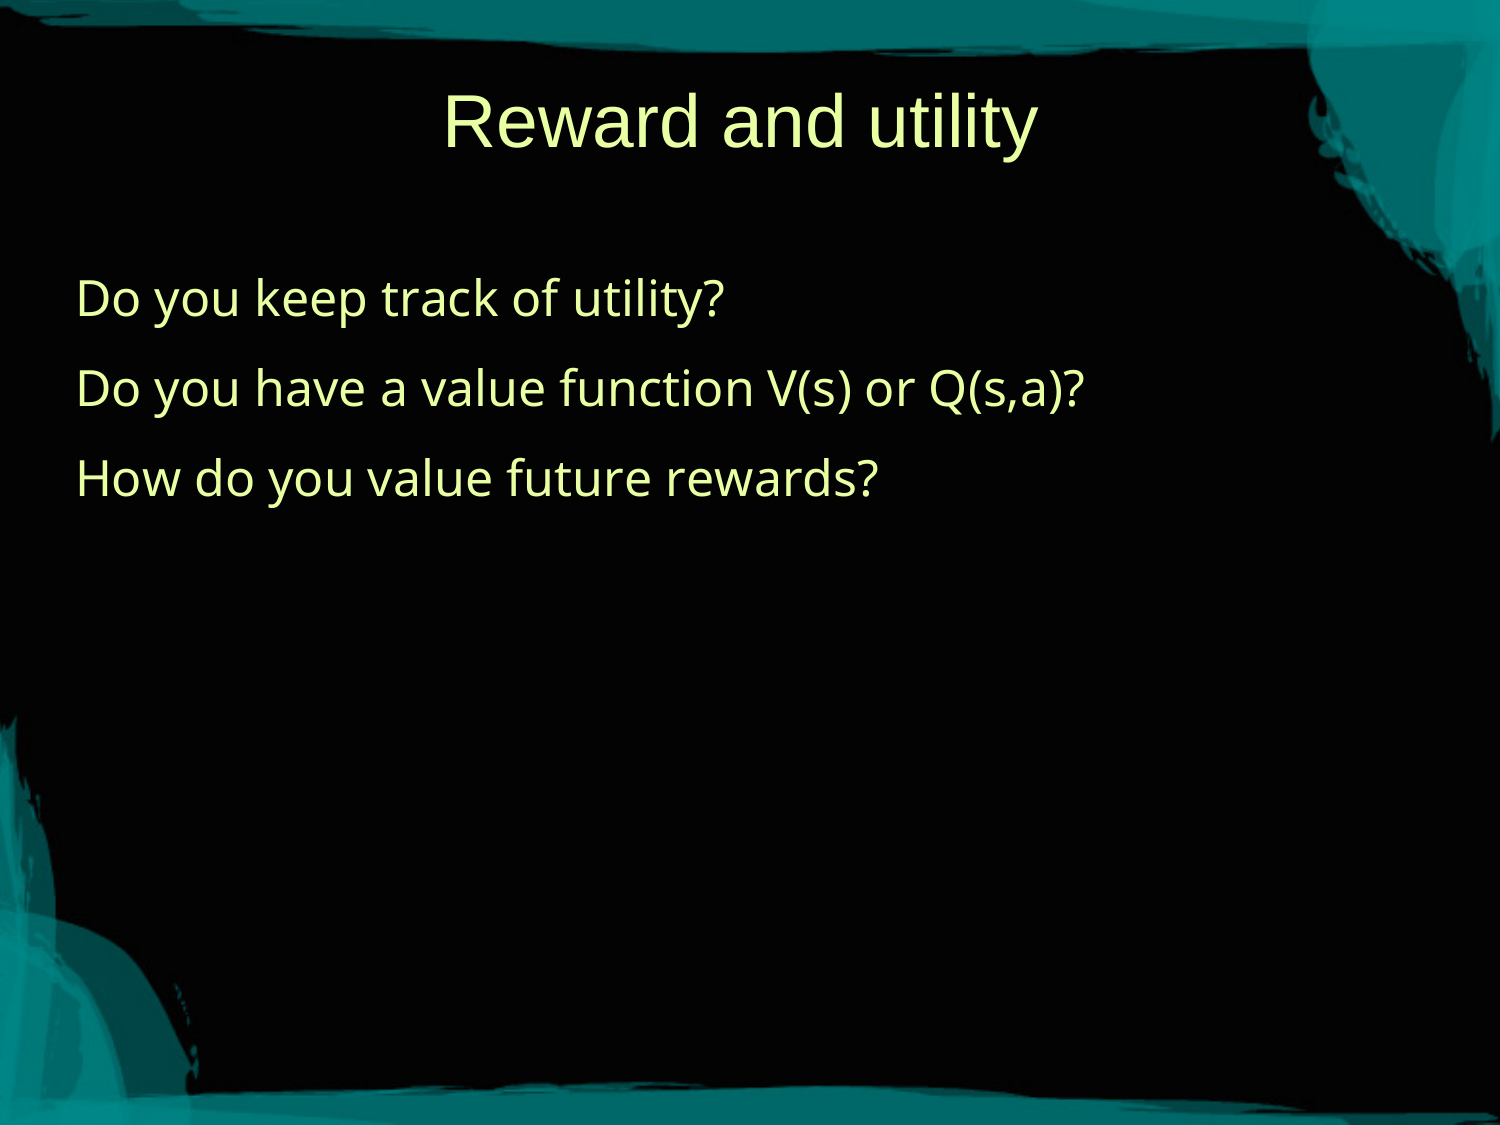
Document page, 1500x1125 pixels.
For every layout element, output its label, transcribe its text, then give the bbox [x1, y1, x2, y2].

list Do you keep track of utility? Do you have a value function V(s) or Q(s,a)? How do you value future rewards? [75, 263, 1425, 1111]
title Reward and utility [240, 7, 1241, 236]
picture [0, 0, 1500, 1125]
